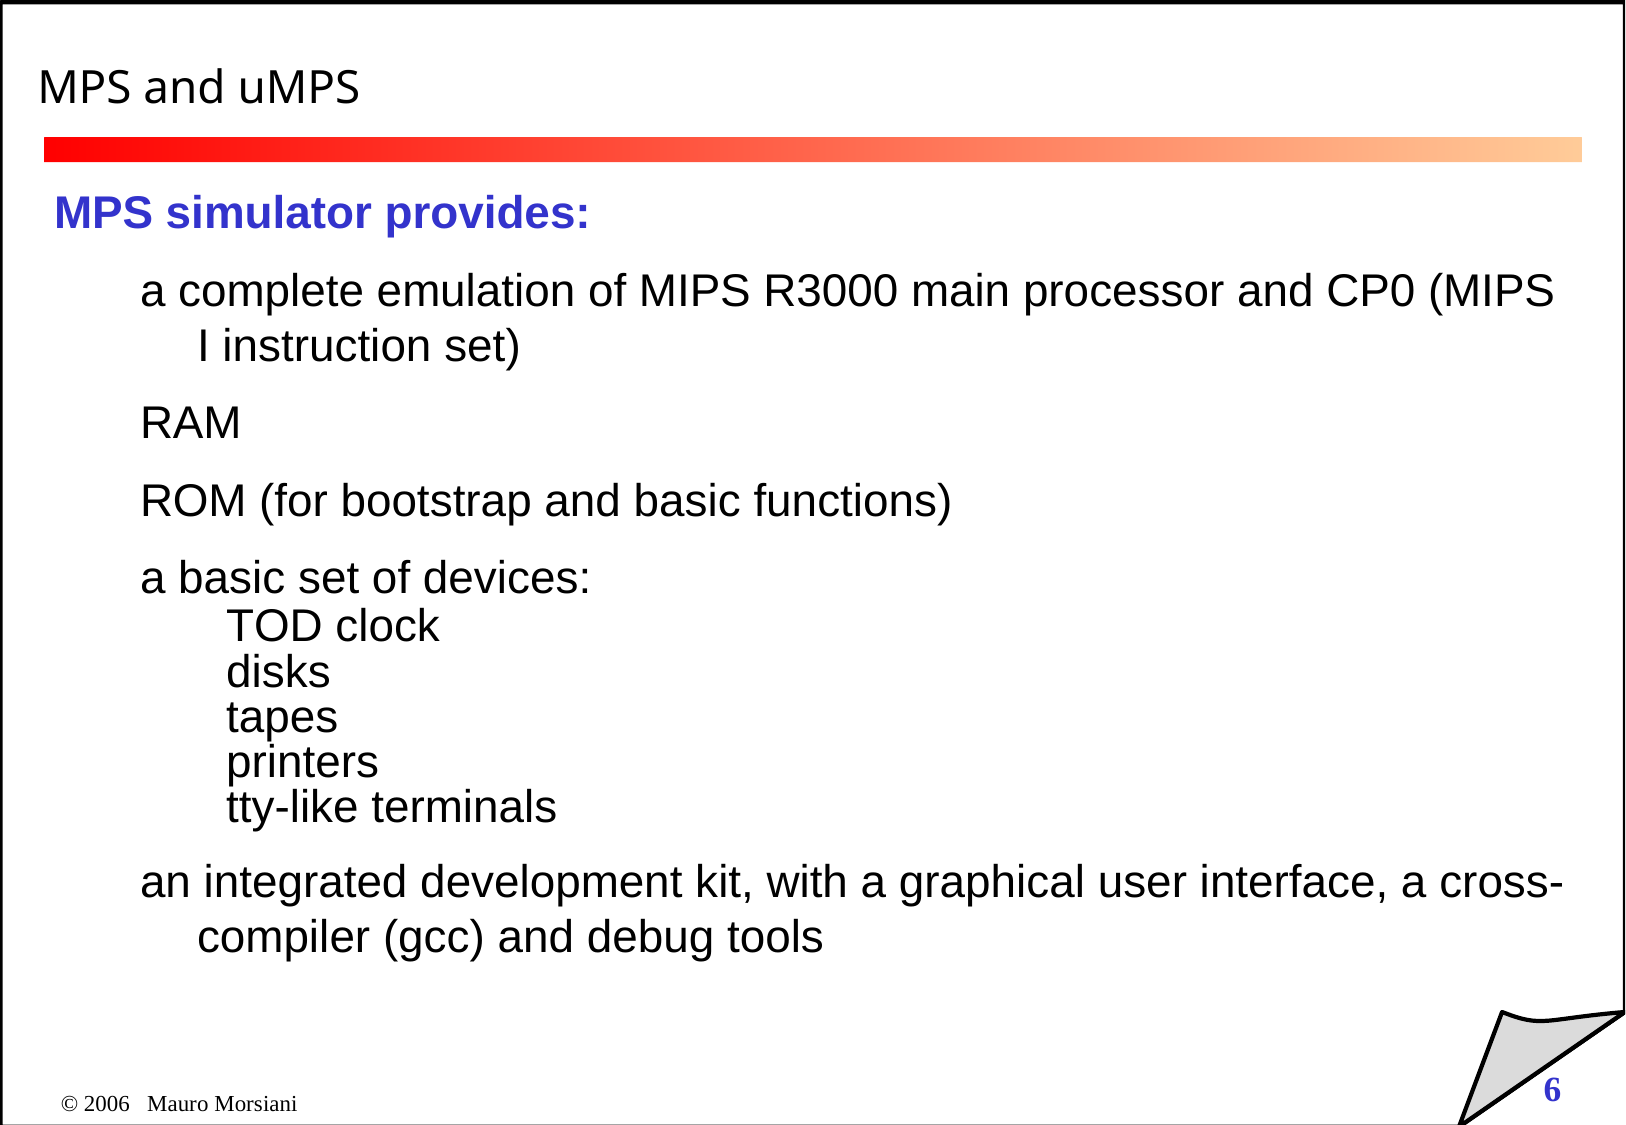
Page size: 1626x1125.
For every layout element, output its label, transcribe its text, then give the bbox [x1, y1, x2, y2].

list MPS simulator provides: a complete emulation of MIPS R3000 main processor and CP0 (MIPS I instruction set) RAM ROM (for bootstrap and basic functions) a basic set of devices: TOD clock disks tapes printers tty-like terminals an integrated development kit, with a graphical user interface, a cross-compiler (gcc) and debug tools [54, 187, 1571, 1045]
title MPS and uMPS [37, 44, 1587, 130]
